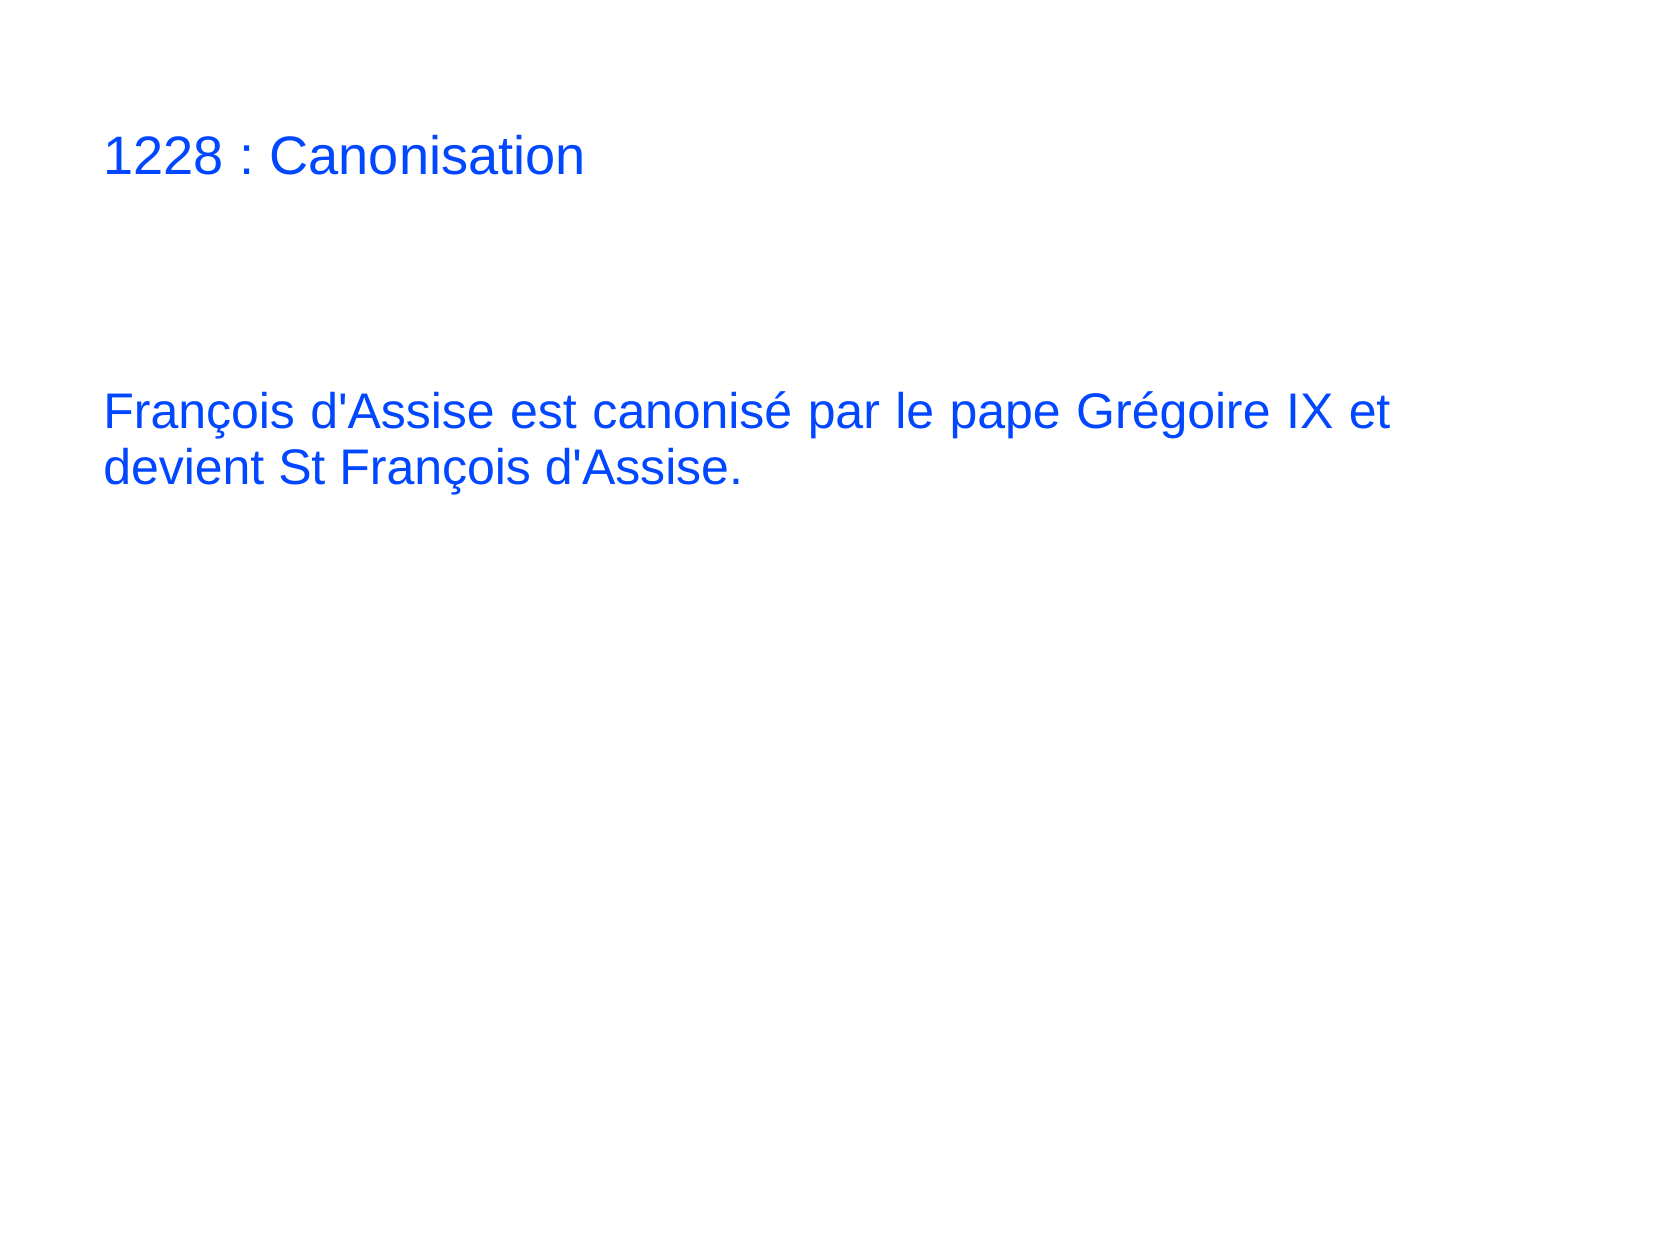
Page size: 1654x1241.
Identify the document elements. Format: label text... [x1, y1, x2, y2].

text_box 1228 : Canonisation [88, 118, 621, 194]
text_box François d'Assise est canonisé par le pape Grégoire IX et devient St François d'Assise. [88, 375, 1560, 503]
